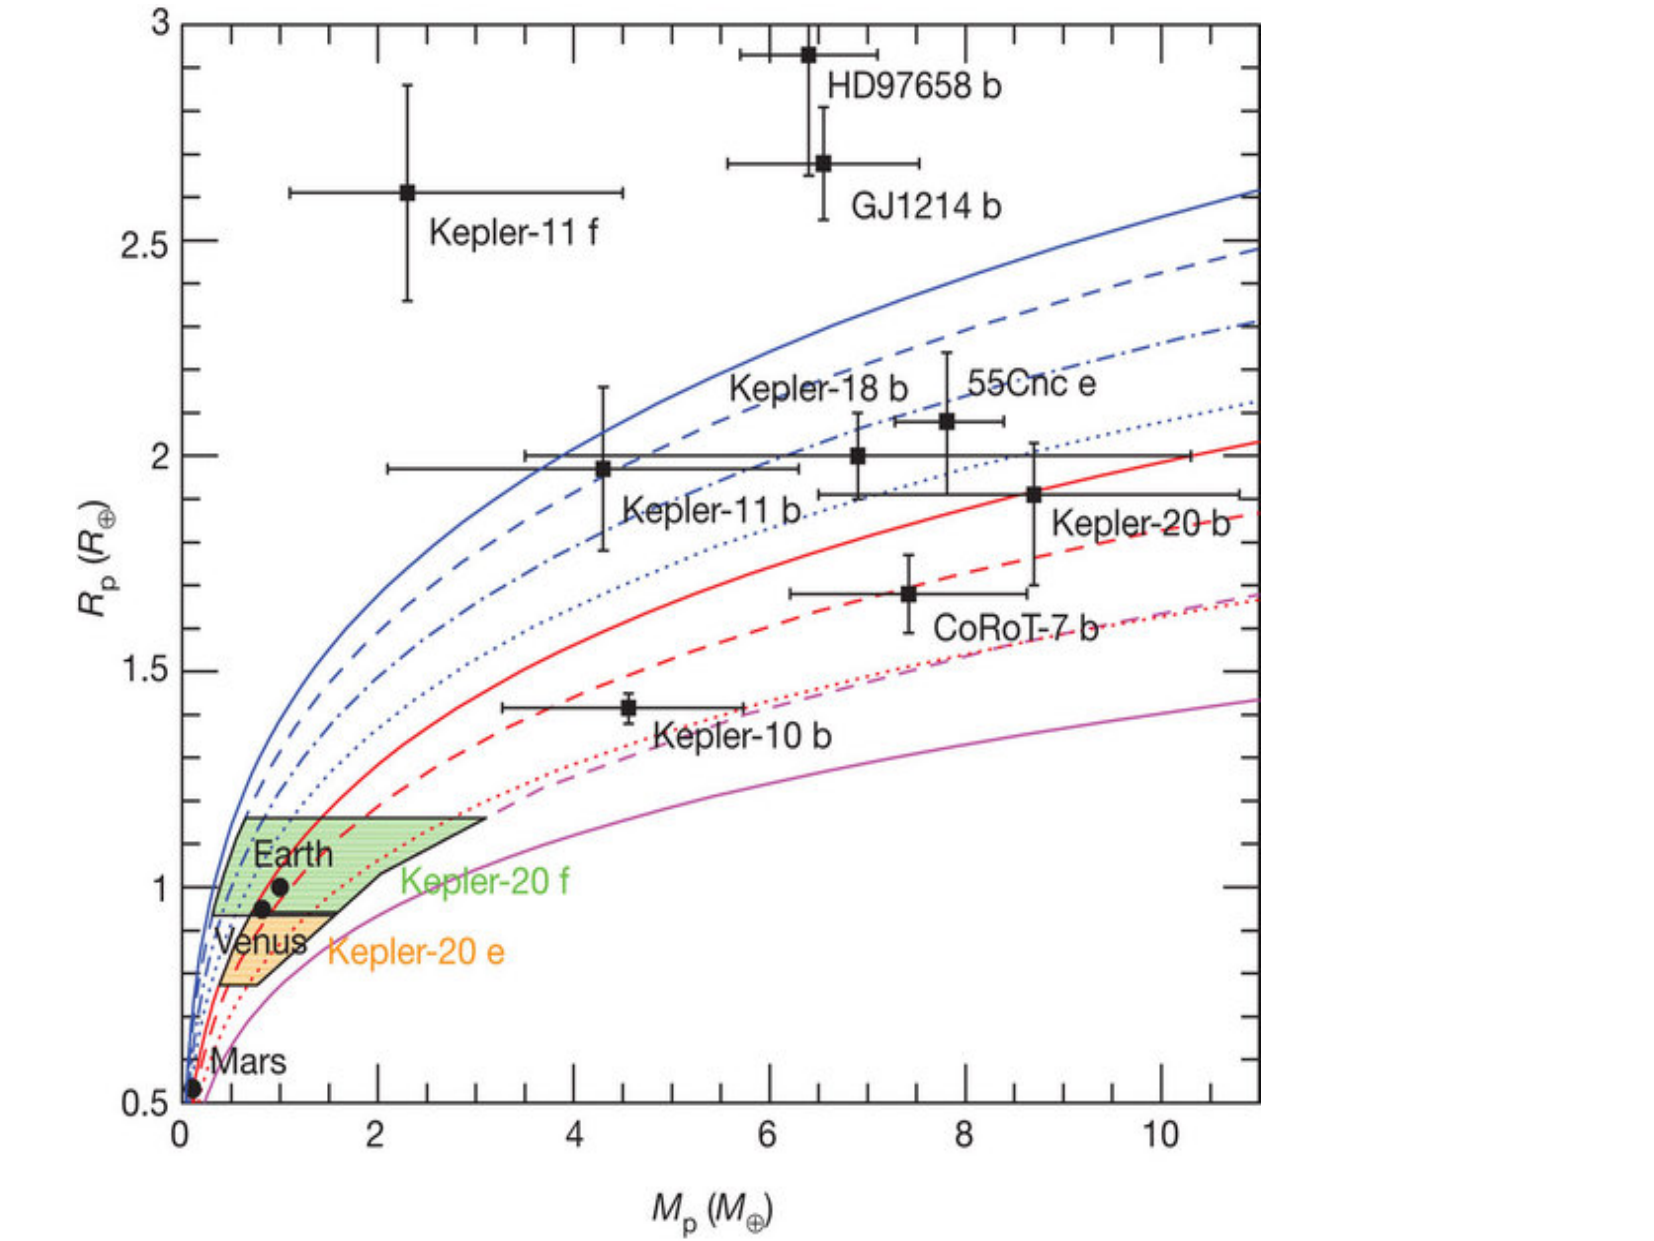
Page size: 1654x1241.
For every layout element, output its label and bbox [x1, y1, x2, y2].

picture [75, 4, 1261, 1241]
